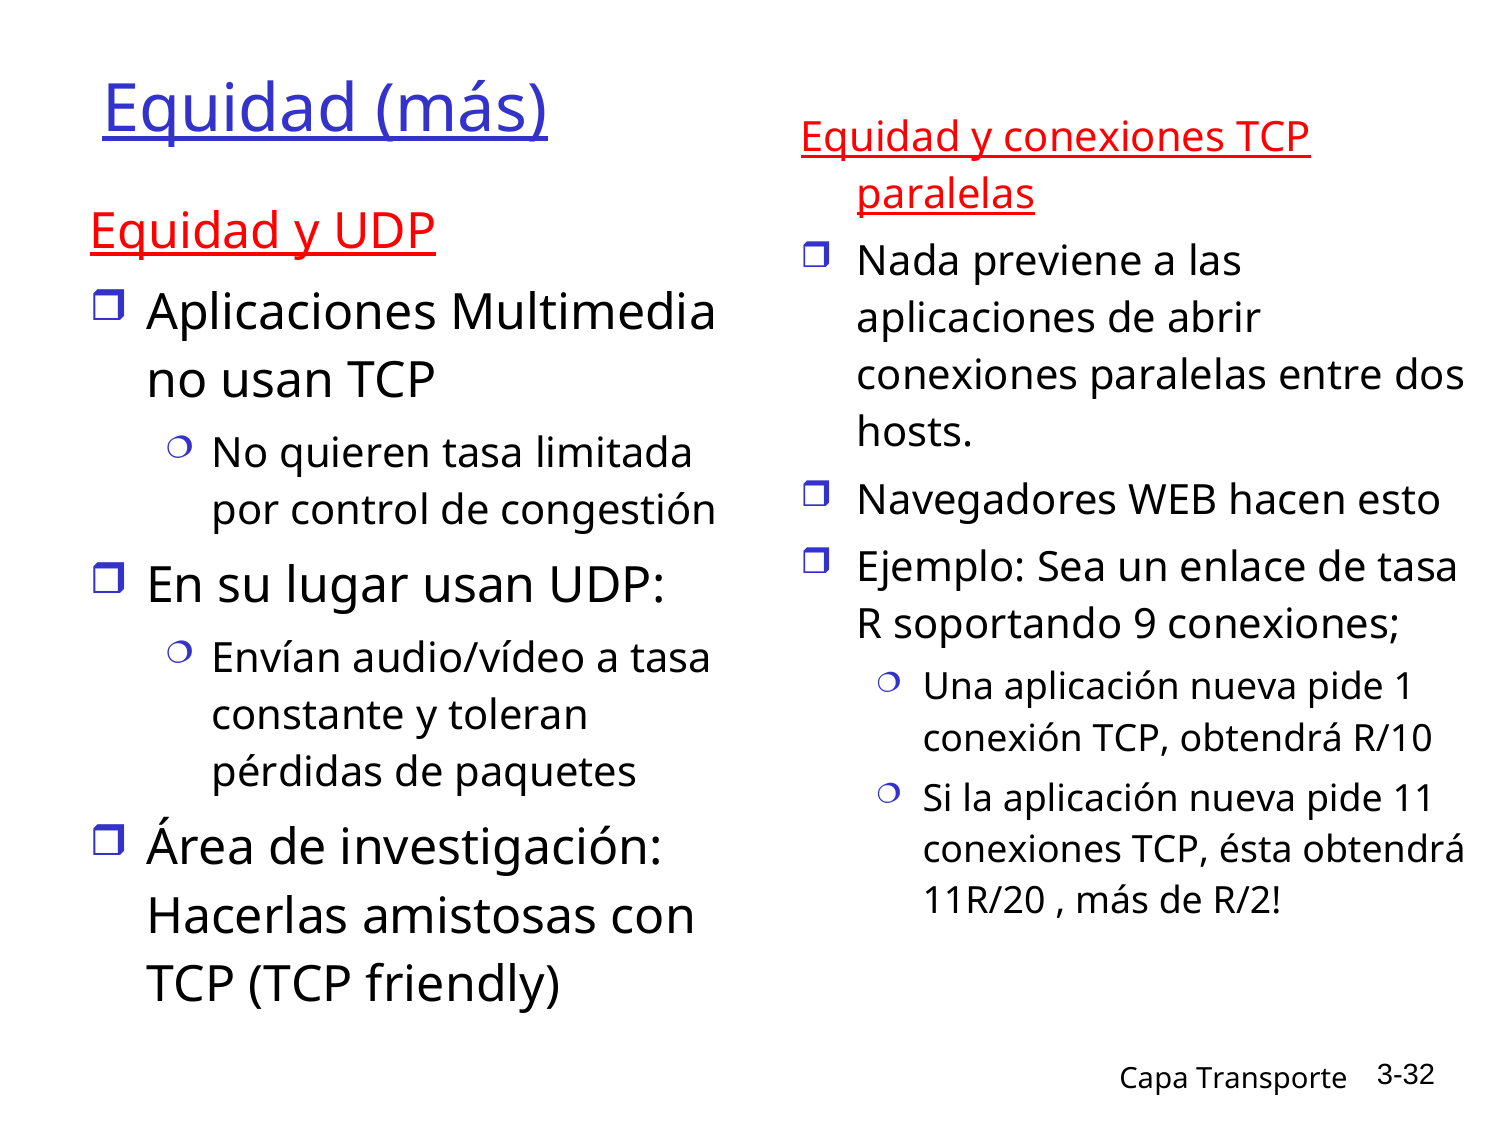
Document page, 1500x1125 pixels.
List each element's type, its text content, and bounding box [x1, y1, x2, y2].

list Equidad y conexiones TCP paralelas Nada previene a las aplicaciones de abrir conexiones paralelas entre dos hosts. Navegadores WEB hacen esto Ejemplo: Sea un enlace de tasa R soportando 9 conexiones; Una aplicación nueva pide 1 conexión TCP, obtendrá R/10 Si la aplicación nueva pide 11 conexiones TCP, ésta obtendrá 11R/20 , más de R/2! [785, 98, 1488, 1087]
list Equidad y UDP Aplicaciones Multimedia no usan TCP No quieren tasa limitada por control de congestión En su lugar usan UDP: Envían audio/vídeo a tasa constante y toleran pérdidas de paquetes Área de investigación: Hacerlas amistosas con TCP (TCP friendly) [75, 187, 753, 1028]
title Equidad (más) [87, 15, 1463, 196]
